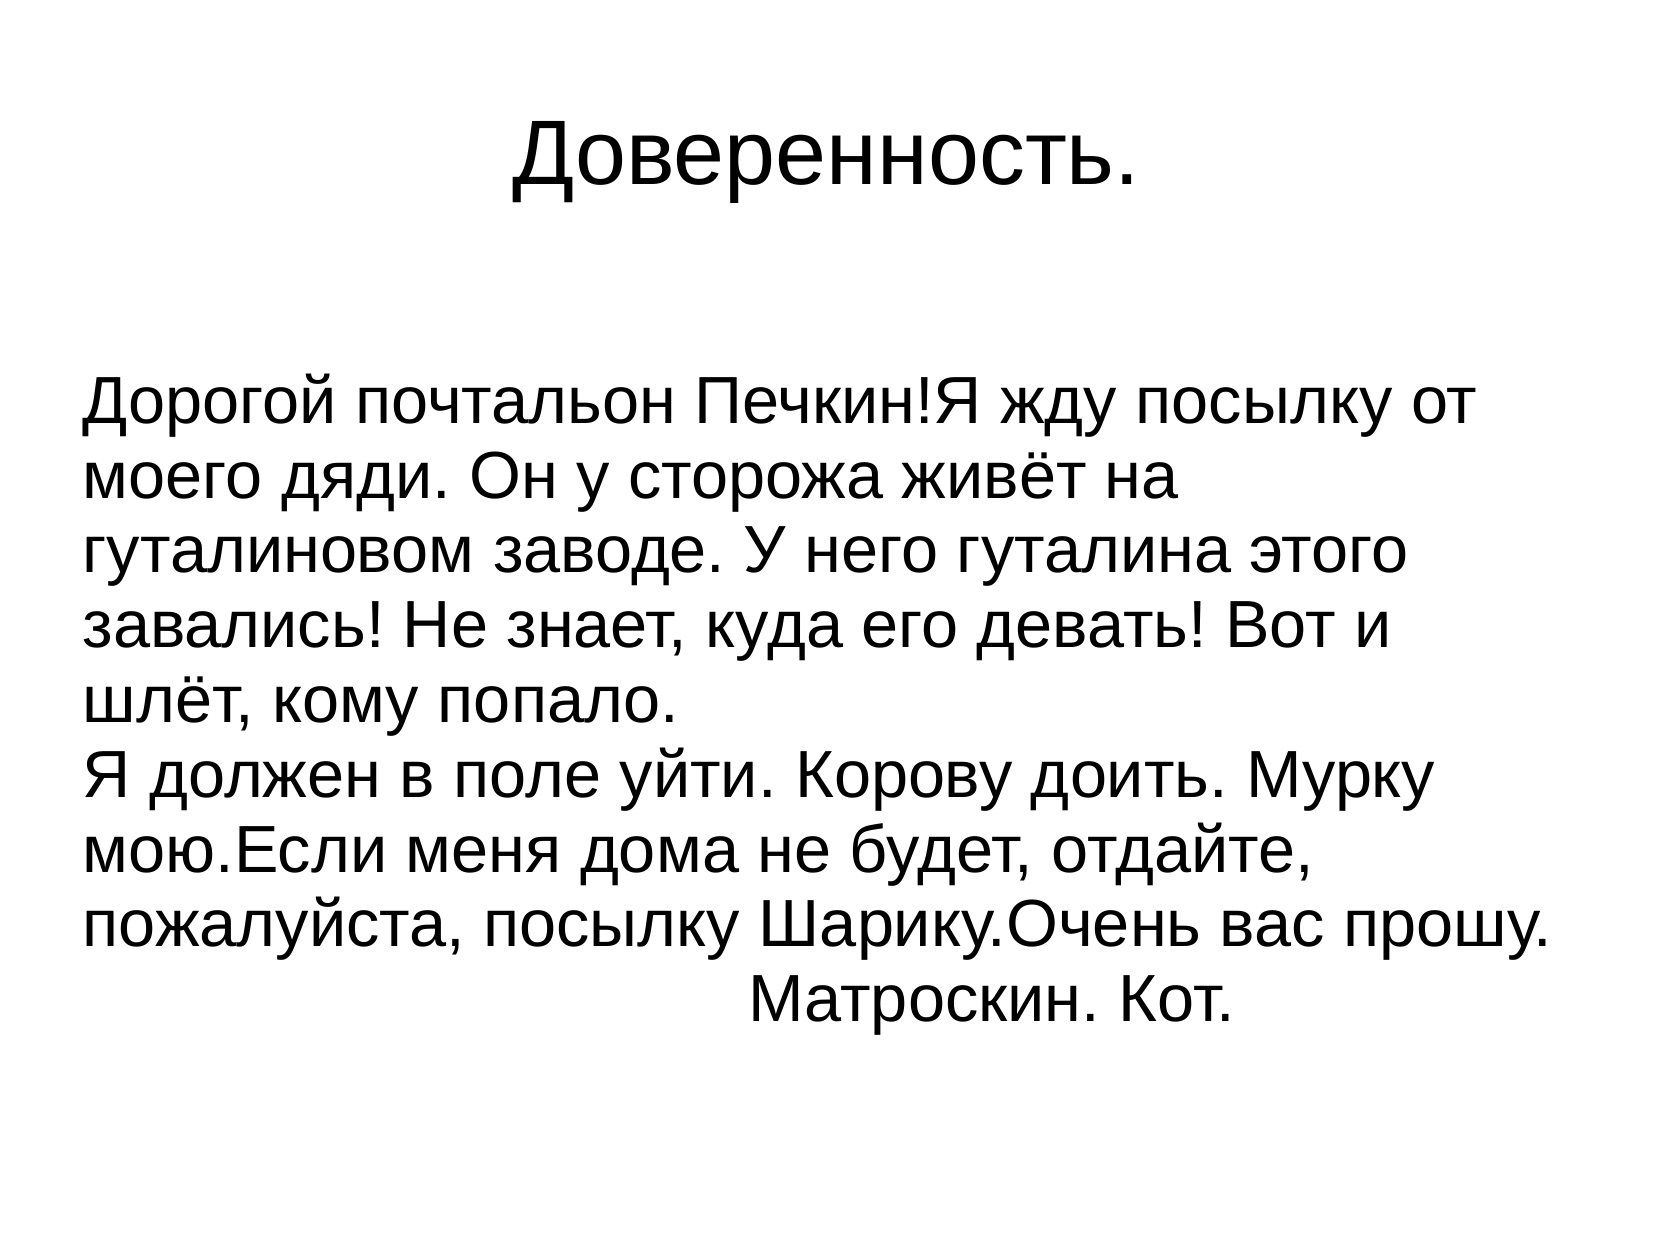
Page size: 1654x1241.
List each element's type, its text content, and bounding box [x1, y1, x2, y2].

title Доверенность. [82, 56, 1571, 250]
subtitle Дорогой почтальон Печкин!Я жду посылку от моего дяди. Он у сторожа живёт на гуталиновом заводе. У него гуталина этого завались! Не знает, куда его девать! Вот и шлёт, кому попало. Я должен в поле уйти. Корову доить. Мурку мою.Если меня дома не будет, отдайте, пожалуйста, посылку Шарику.Очень вас прошу. Матроскин. Кот. [82, 297, 1571, 1102]
